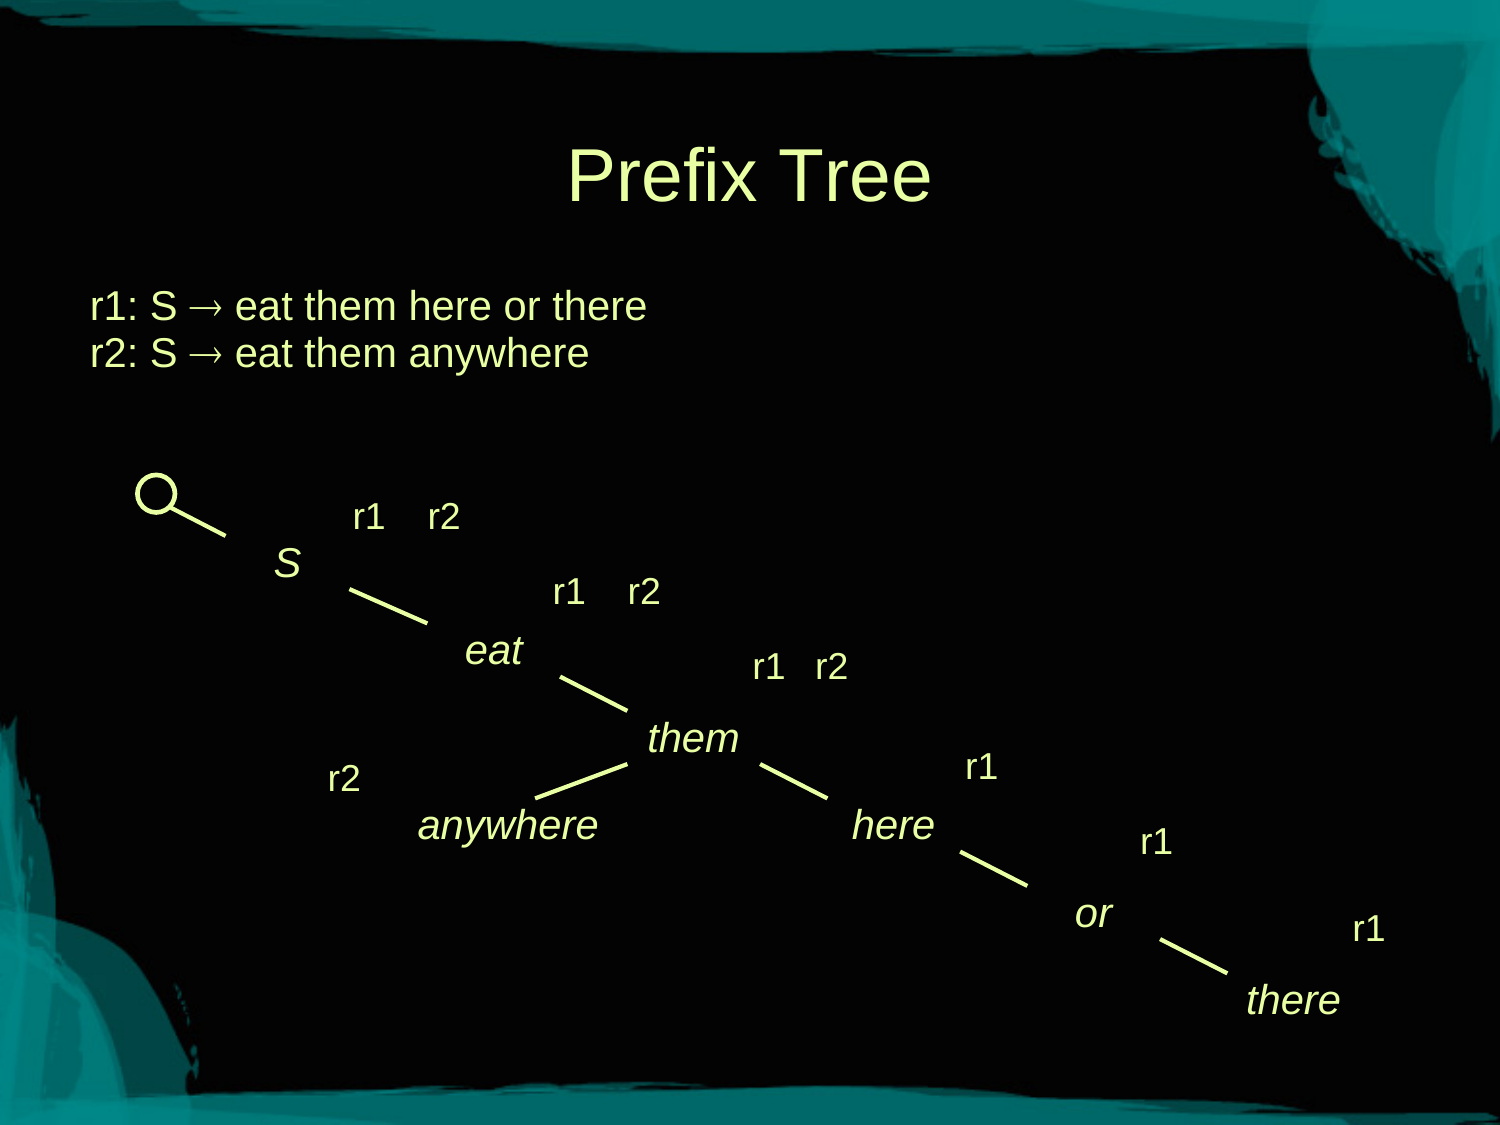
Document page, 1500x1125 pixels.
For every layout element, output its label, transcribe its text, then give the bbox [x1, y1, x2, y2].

text_box r1 [737, 637, 800, 695]
text_box r2 [412, 487, 476, 545]
text_box here [799, 787, 988, 863]
title Prefix Tree [112, 87, 1388, 263]
text_box or [999, 875, 1188, 951]
text_box r1: S  eat them here or there r2: S  eat them anywhere [75, 274, 826, 384]
text_box r1 [950, 737, 1014, 795]
text_box anywhere [374, 787, 563, 863]
text_box there [1199, 962, 1388, 1038]
text_box r1 [537, 562, 601, 620]
picture [0, 0, 1500, 1125]
text_box S [199, 525, 376, 601]
text_box r1 [337, 487, 401, 545]
text_box r2 [800, 637, 864, 695]
text_box r2 [612, 562, 676, 620]
text_box r1 [1337, 900, 1401, 958]
text_box eat [399, 612, 588, 688]
text_box r2 [312, 750, 376, 808]
text_box them [599, 699, 788, 776]
text_box r1 [1125, 812, 1189, 870]
